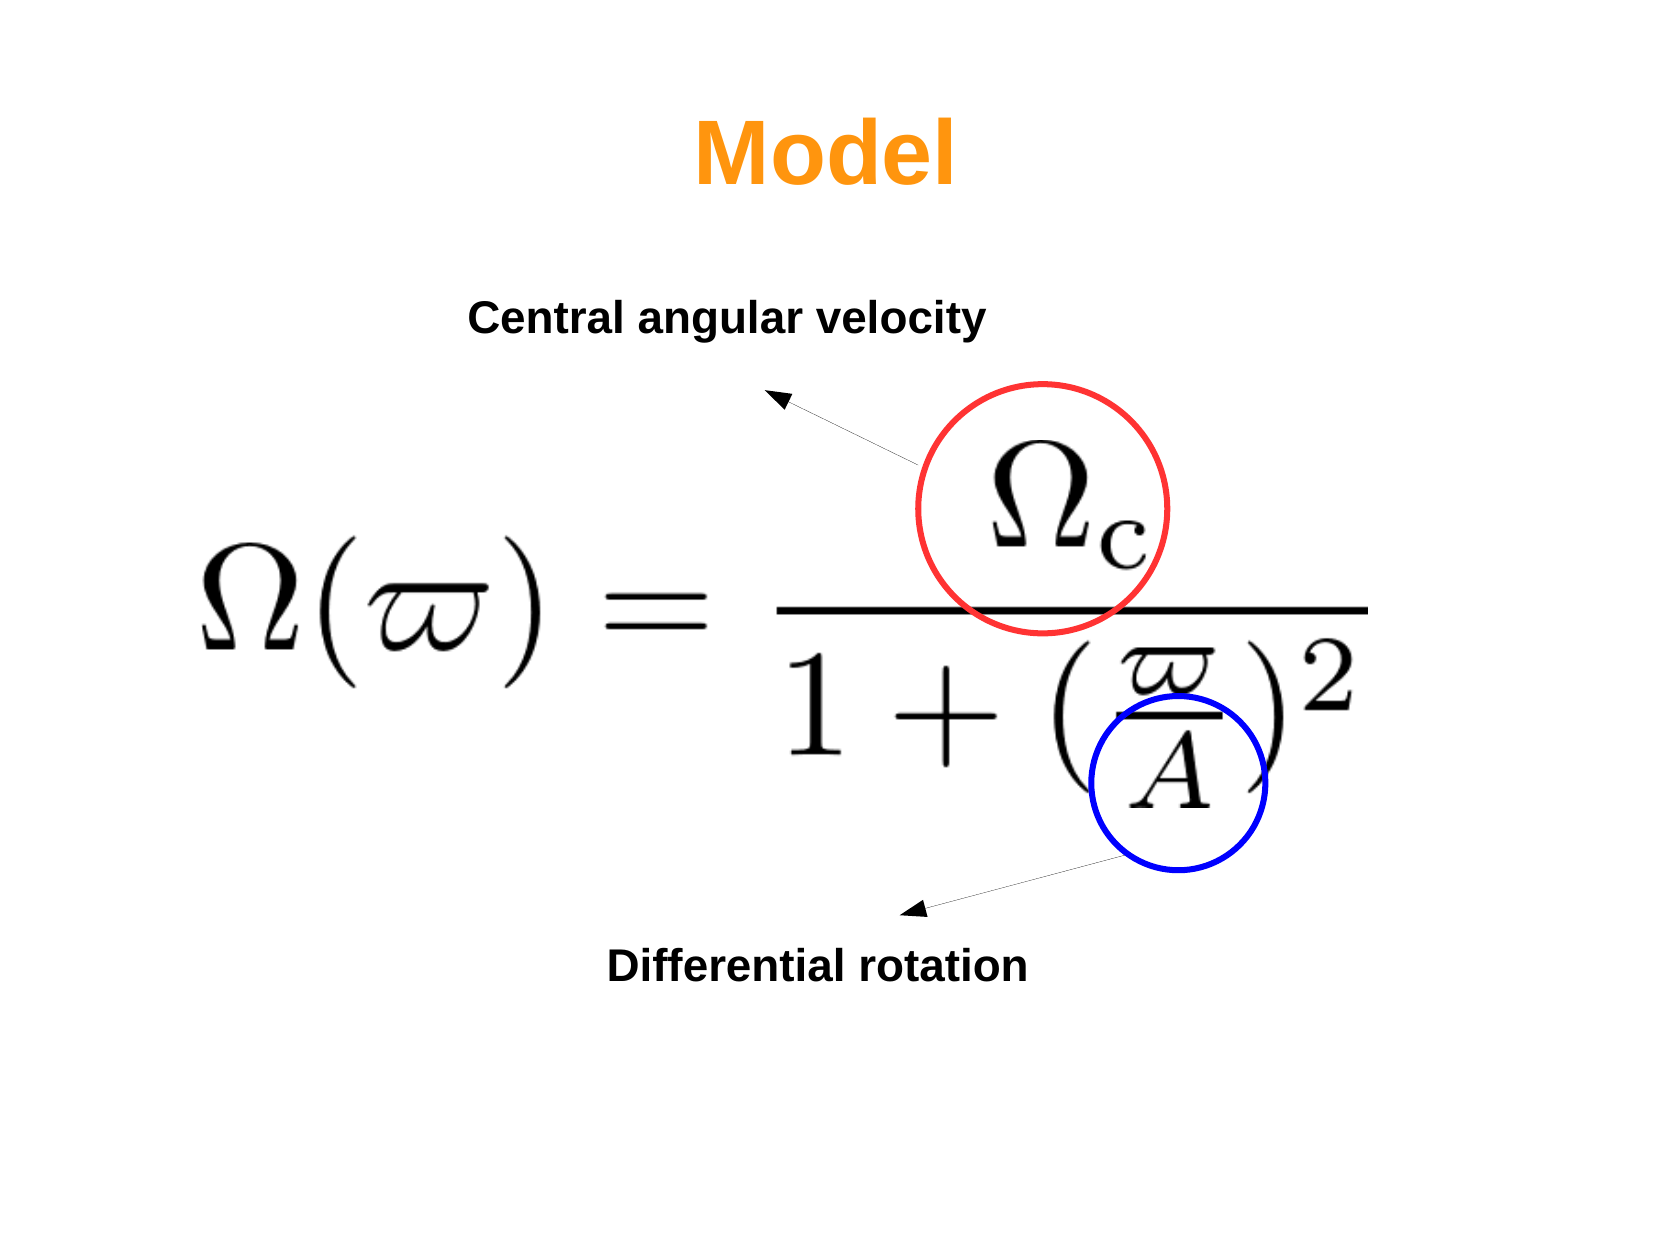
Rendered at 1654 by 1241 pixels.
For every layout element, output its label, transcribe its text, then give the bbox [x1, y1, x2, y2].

picture [922, 440, 1164, 630]
title Model [82, 49, 1571, 257]
text_box Differential rotation [591, 932, 1110, 1036]
picture [201, 440, 1368, 808]
text_box Central angular velocity [452, 285, 1003, 376]
picture [1095, 700, 1262, 808]
